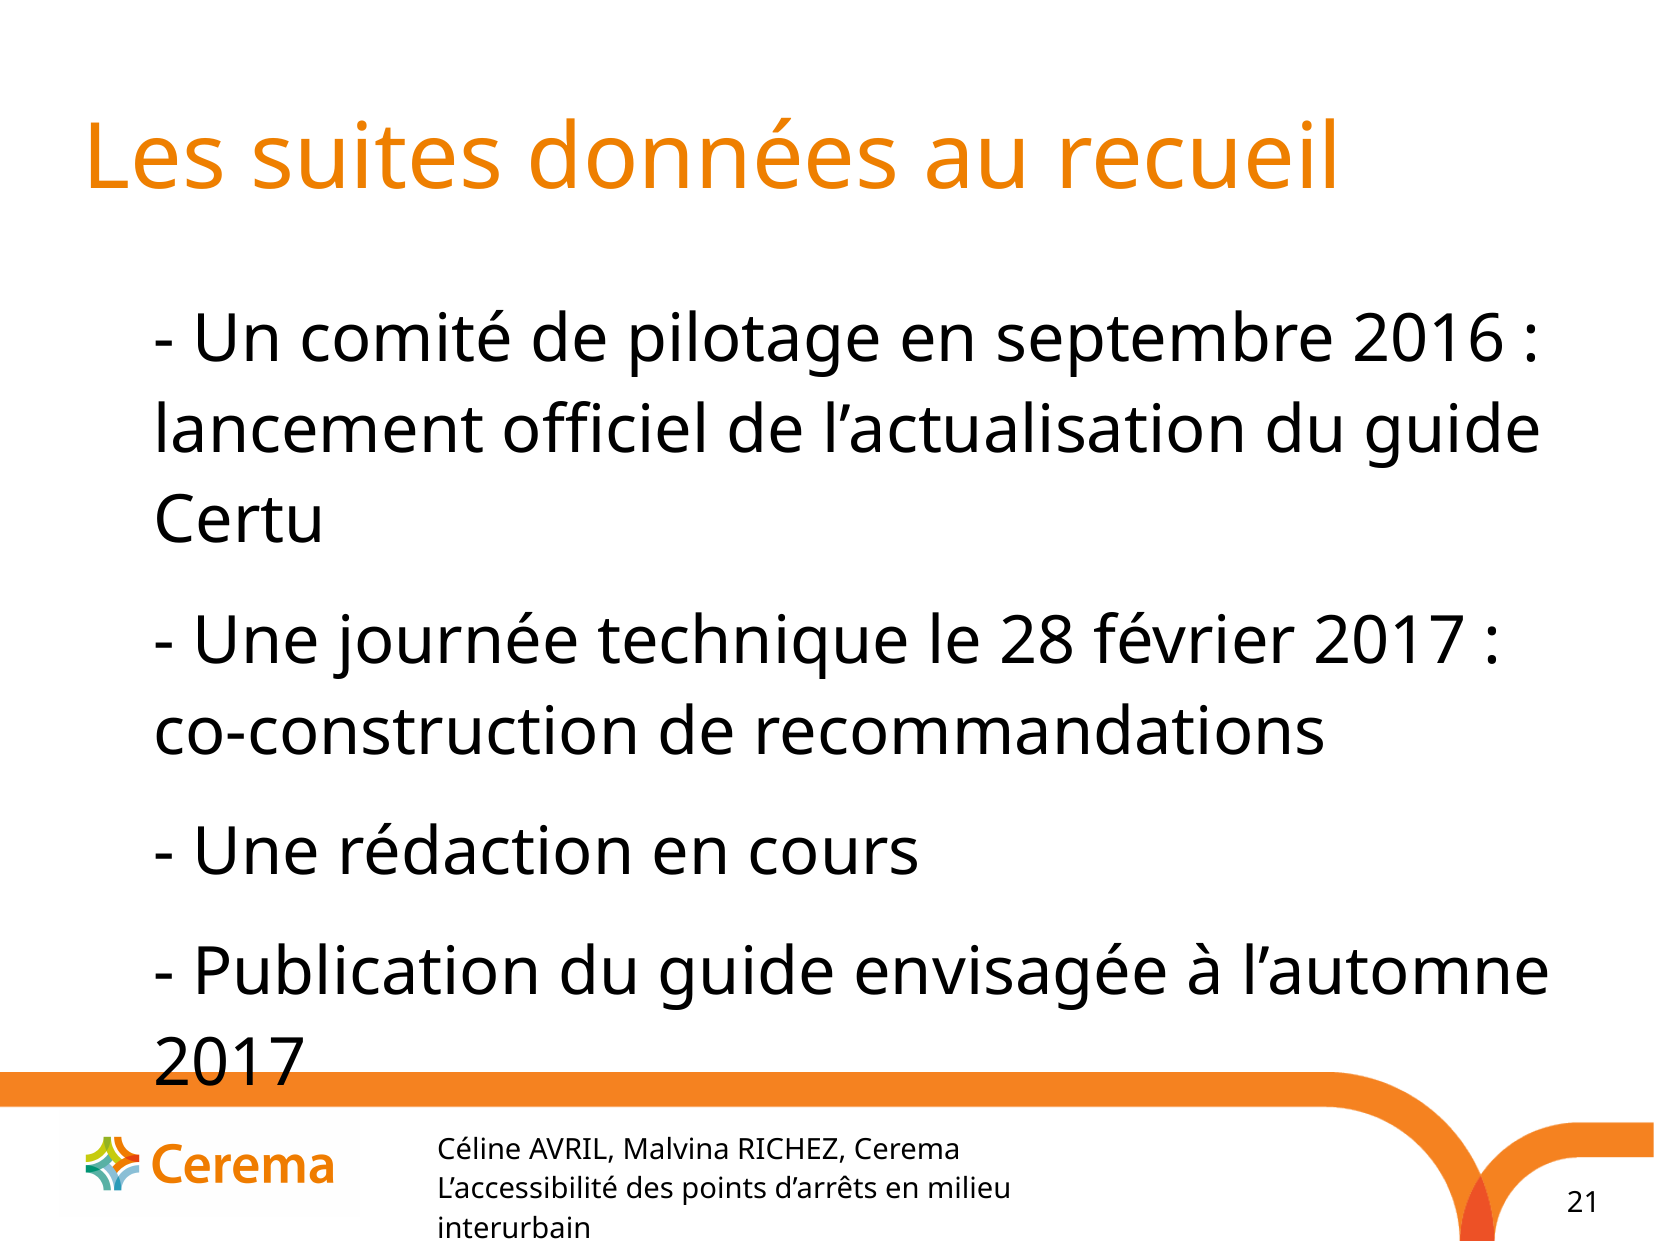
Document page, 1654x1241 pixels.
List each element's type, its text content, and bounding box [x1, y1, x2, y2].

picture [0, 1072, 1654, 1241]
list - Un comité de pilotage en septembre 2016 : lancement officiel de l’actualisation du guide Certu - Une journée technique le 28 février 2017 : co-construction de recommandations - Une rédaction en cours - Publication du guide envisagée à l’automne 2017 [82, 290, 1571, 1010]
title Les suites données au recueil [82, 49, 1571, 257]
picture [201, 1072, 219, 1081]
